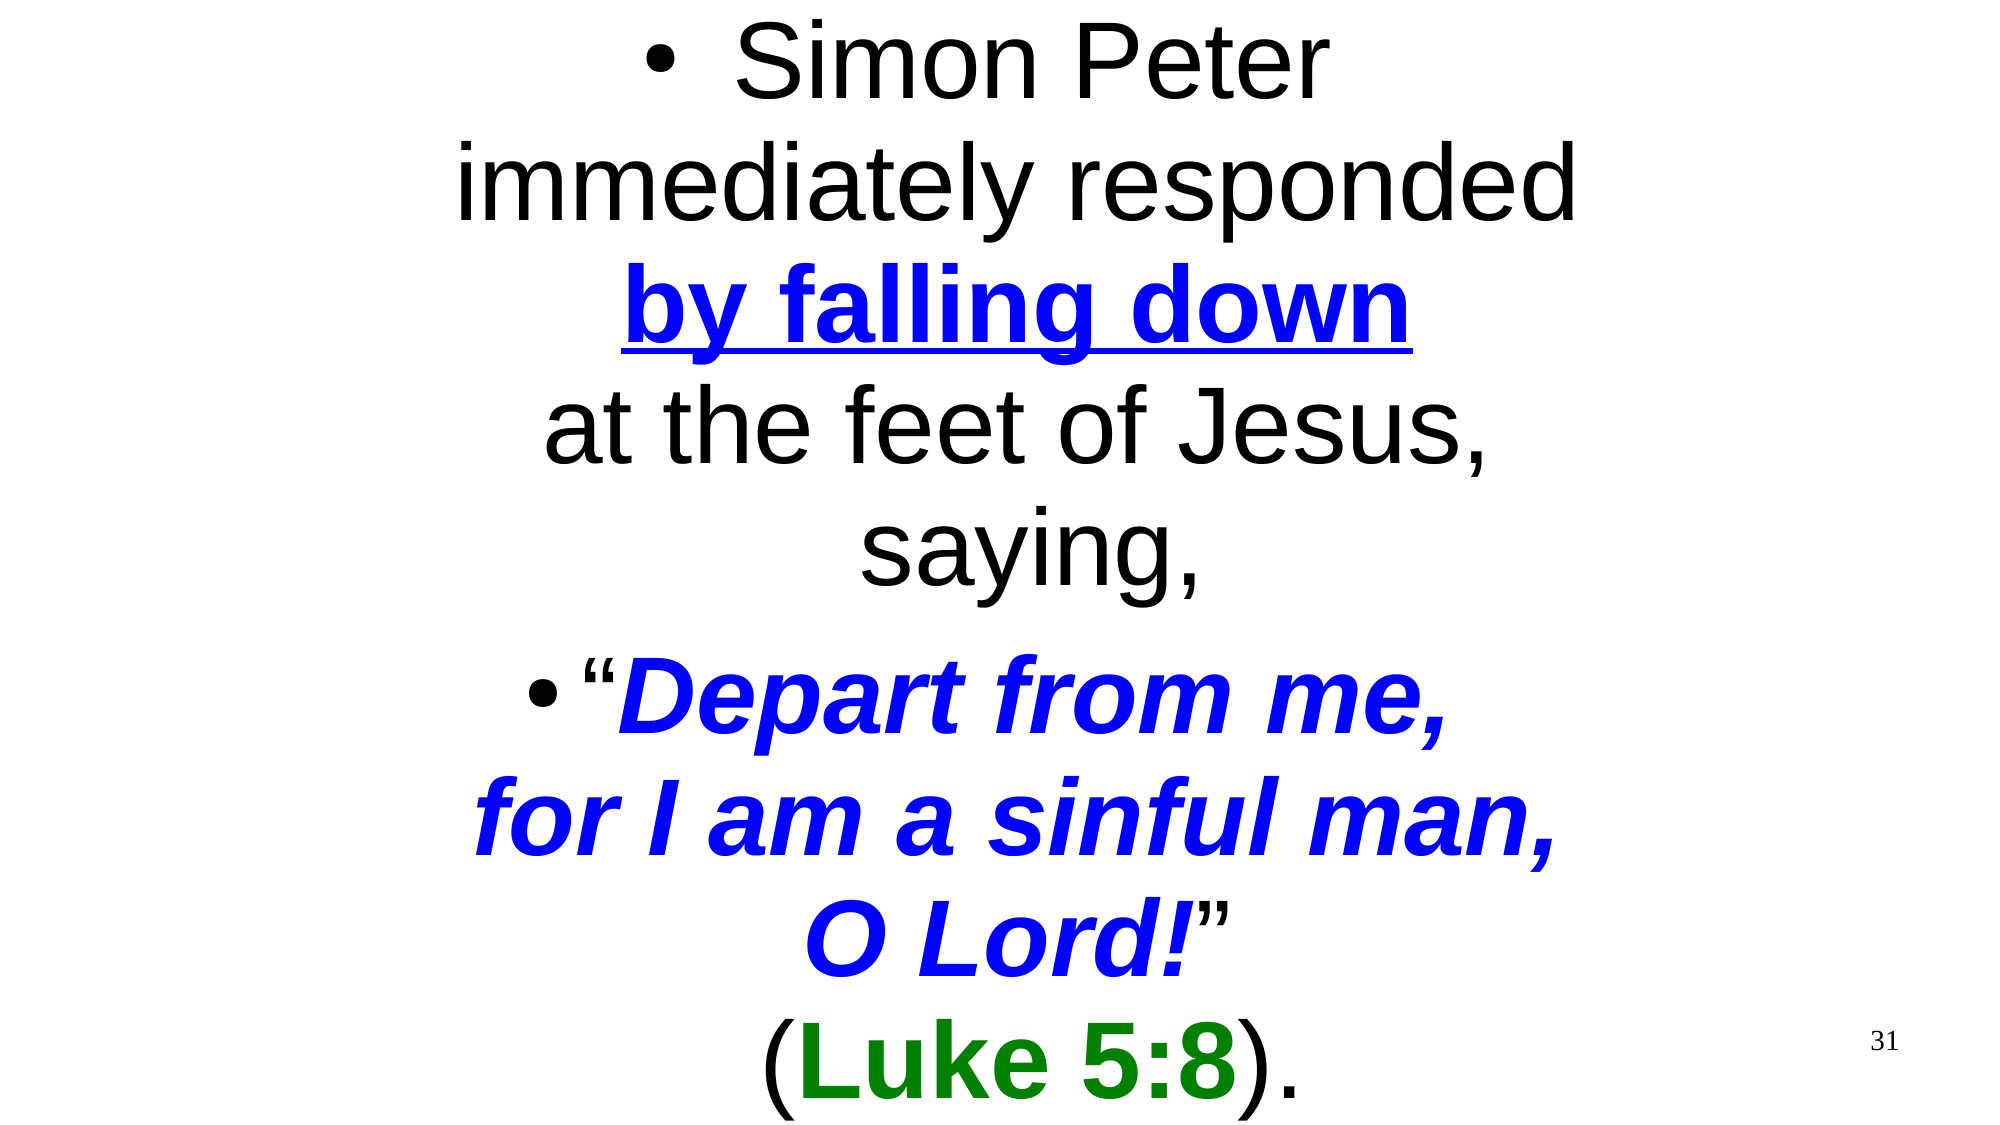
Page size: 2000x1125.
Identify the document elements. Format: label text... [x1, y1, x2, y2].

list Simon Peter immediately responded by falling down at the feet of Jesus, saying, “Depart from me, for I am a sinful man, O Lord!” (Luke 5:8). [0, 0, 1996, 1123]
